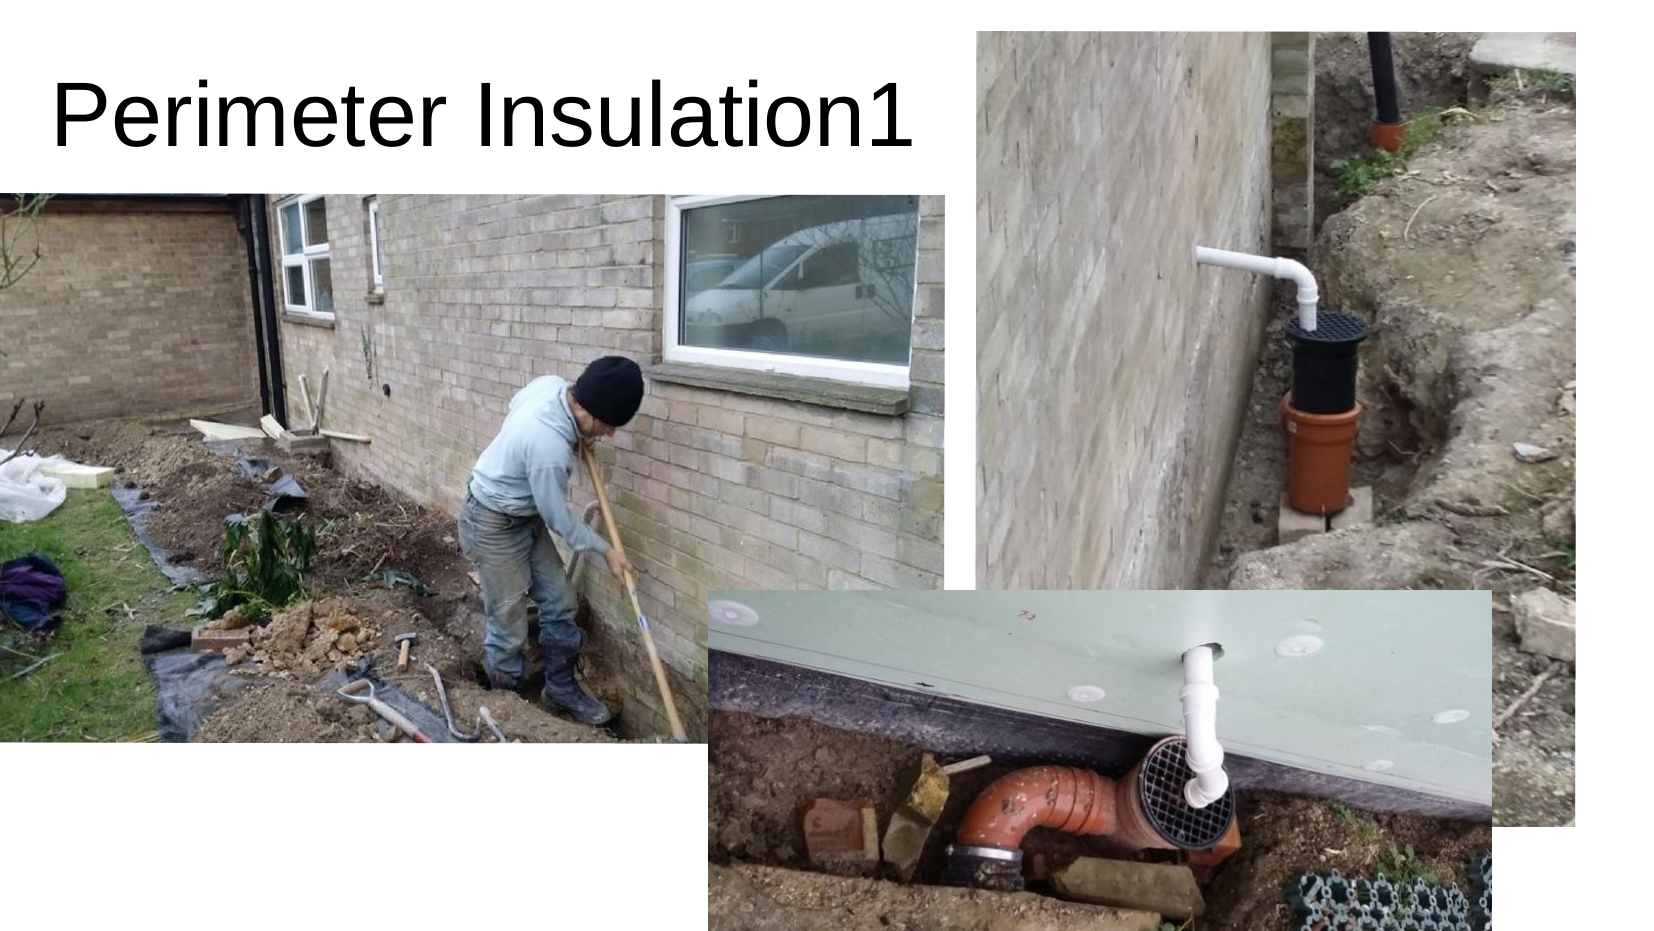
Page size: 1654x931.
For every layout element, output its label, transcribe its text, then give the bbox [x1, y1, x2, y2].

title Perimeter Insulation1 [23, 37, 945, 193]
picture [0, 30, 1576, 931]
